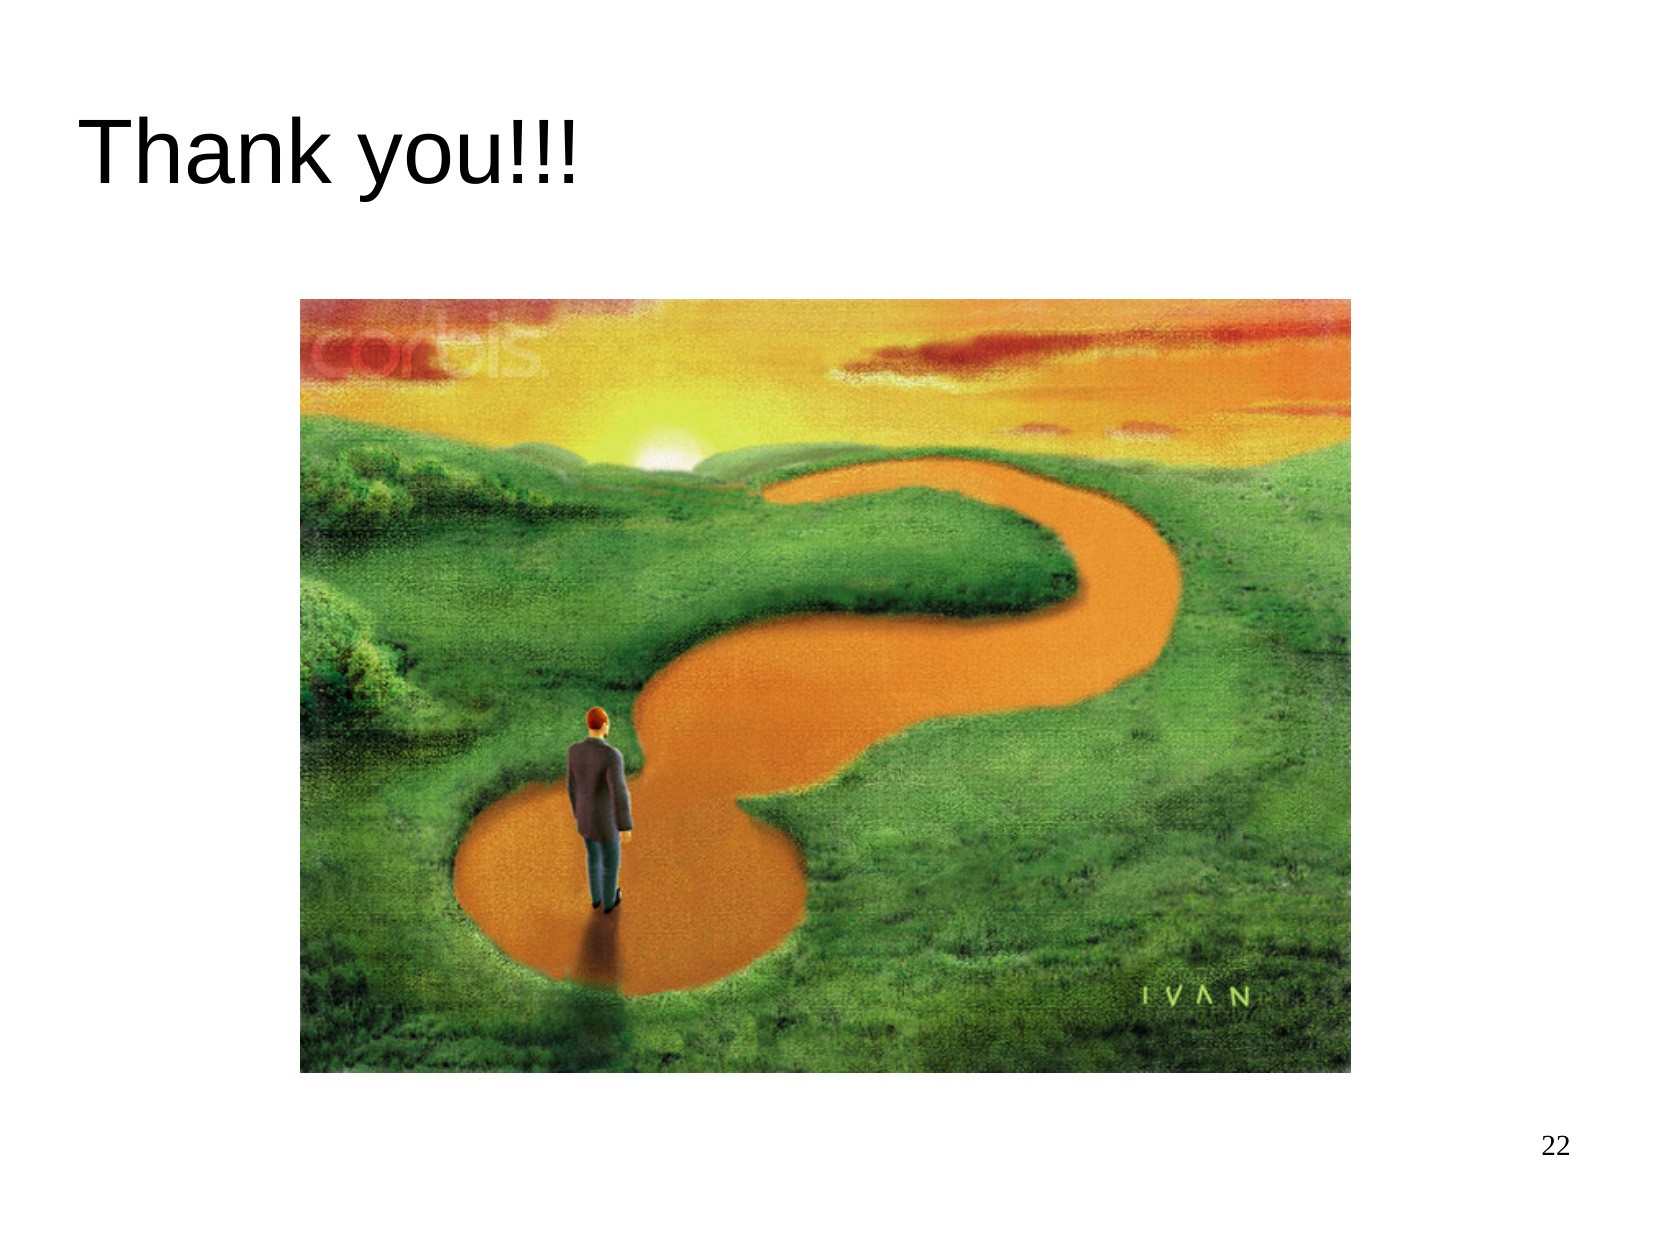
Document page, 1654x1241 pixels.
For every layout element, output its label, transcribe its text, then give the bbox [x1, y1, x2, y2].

picture [300, 299, 1351, 1073]
text_box Thank you!!! [60, 90, 1576, 214]
